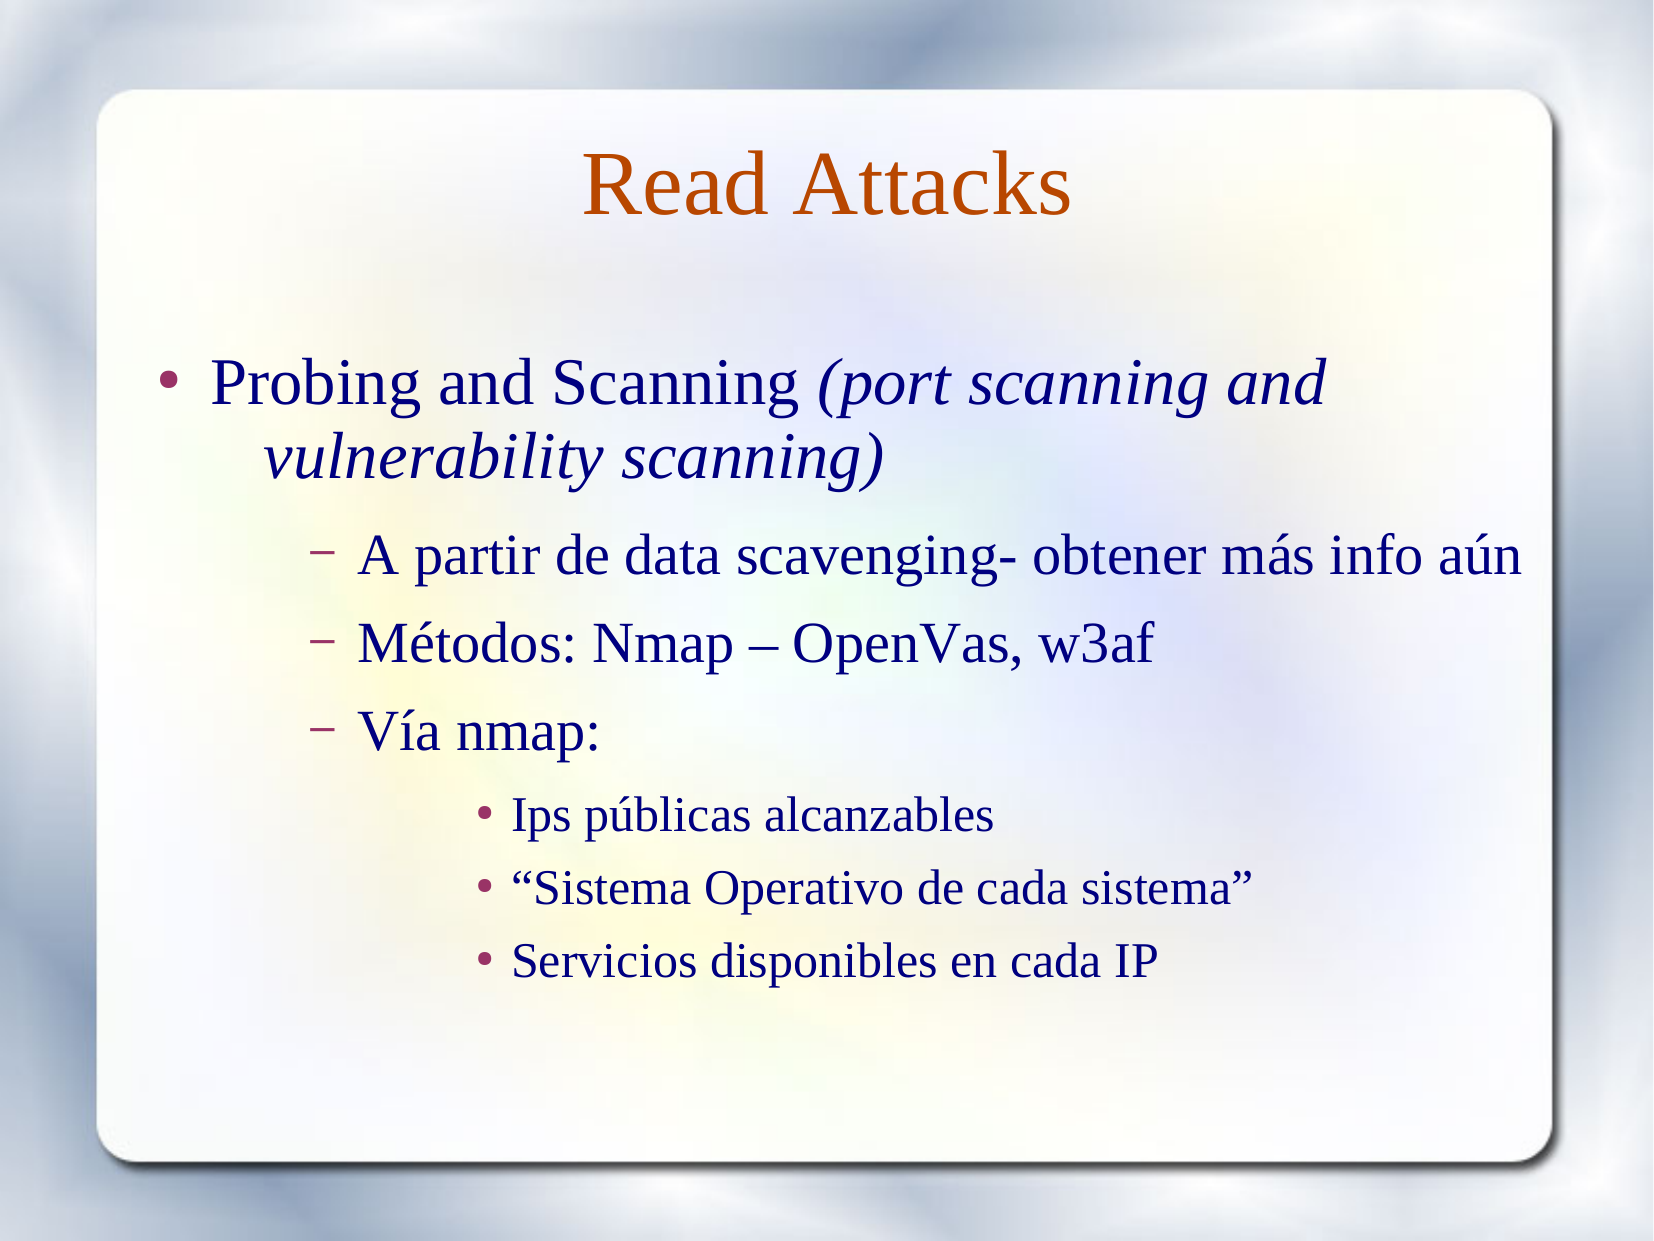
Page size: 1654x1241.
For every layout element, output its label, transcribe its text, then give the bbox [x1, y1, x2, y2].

list Probing and Scanning (port scanning and vulnerability scanning) A partir de data scavenging- obtener más info aún Métodos: Nmap – OpenVas, w3af Vía nmap: Ips públicas alcanzables “Sistema Operativo de cada sistema” Servicios disponibles en cada IP [121, 344, 1534, 1213]
title Read Attacks [121, 132, 1534, 235]
picture [0, 0, 1654, 1241]
